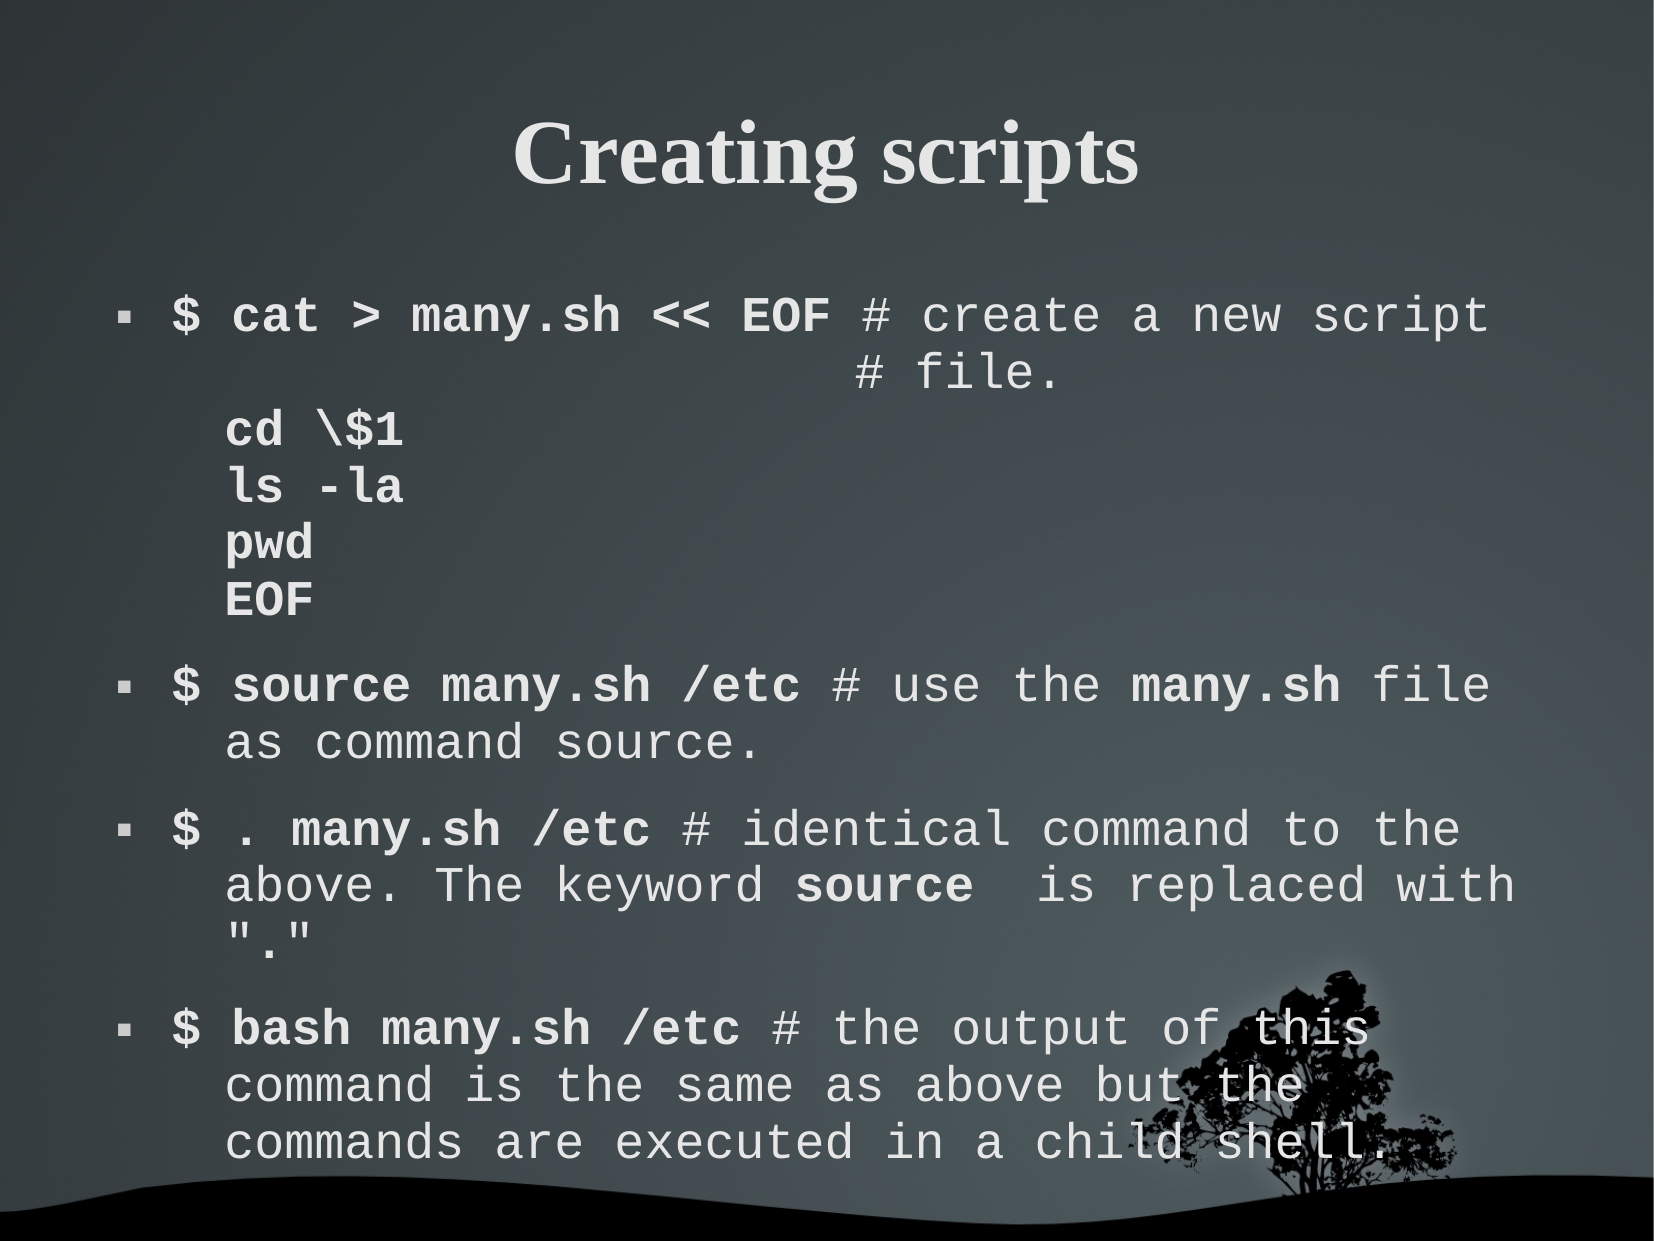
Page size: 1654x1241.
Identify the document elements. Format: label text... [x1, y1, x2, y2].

picture [0, 0, 1654, 1241]
list $ cat > many.sh << EOF # create a new script # file. cd \$1 ls -la pwd EOF $ source many.sh /etc # use the many.sh file as command source. $ . many.sh /etc # identical command to the above. The keyword source is replaced with "." $ bash many.sh /etc # the output of this command is the same as above but the commands are executed in a child shell. [82, 290, 1571, 1174]
title Creating scripts [82, 49, 1571, 257]
